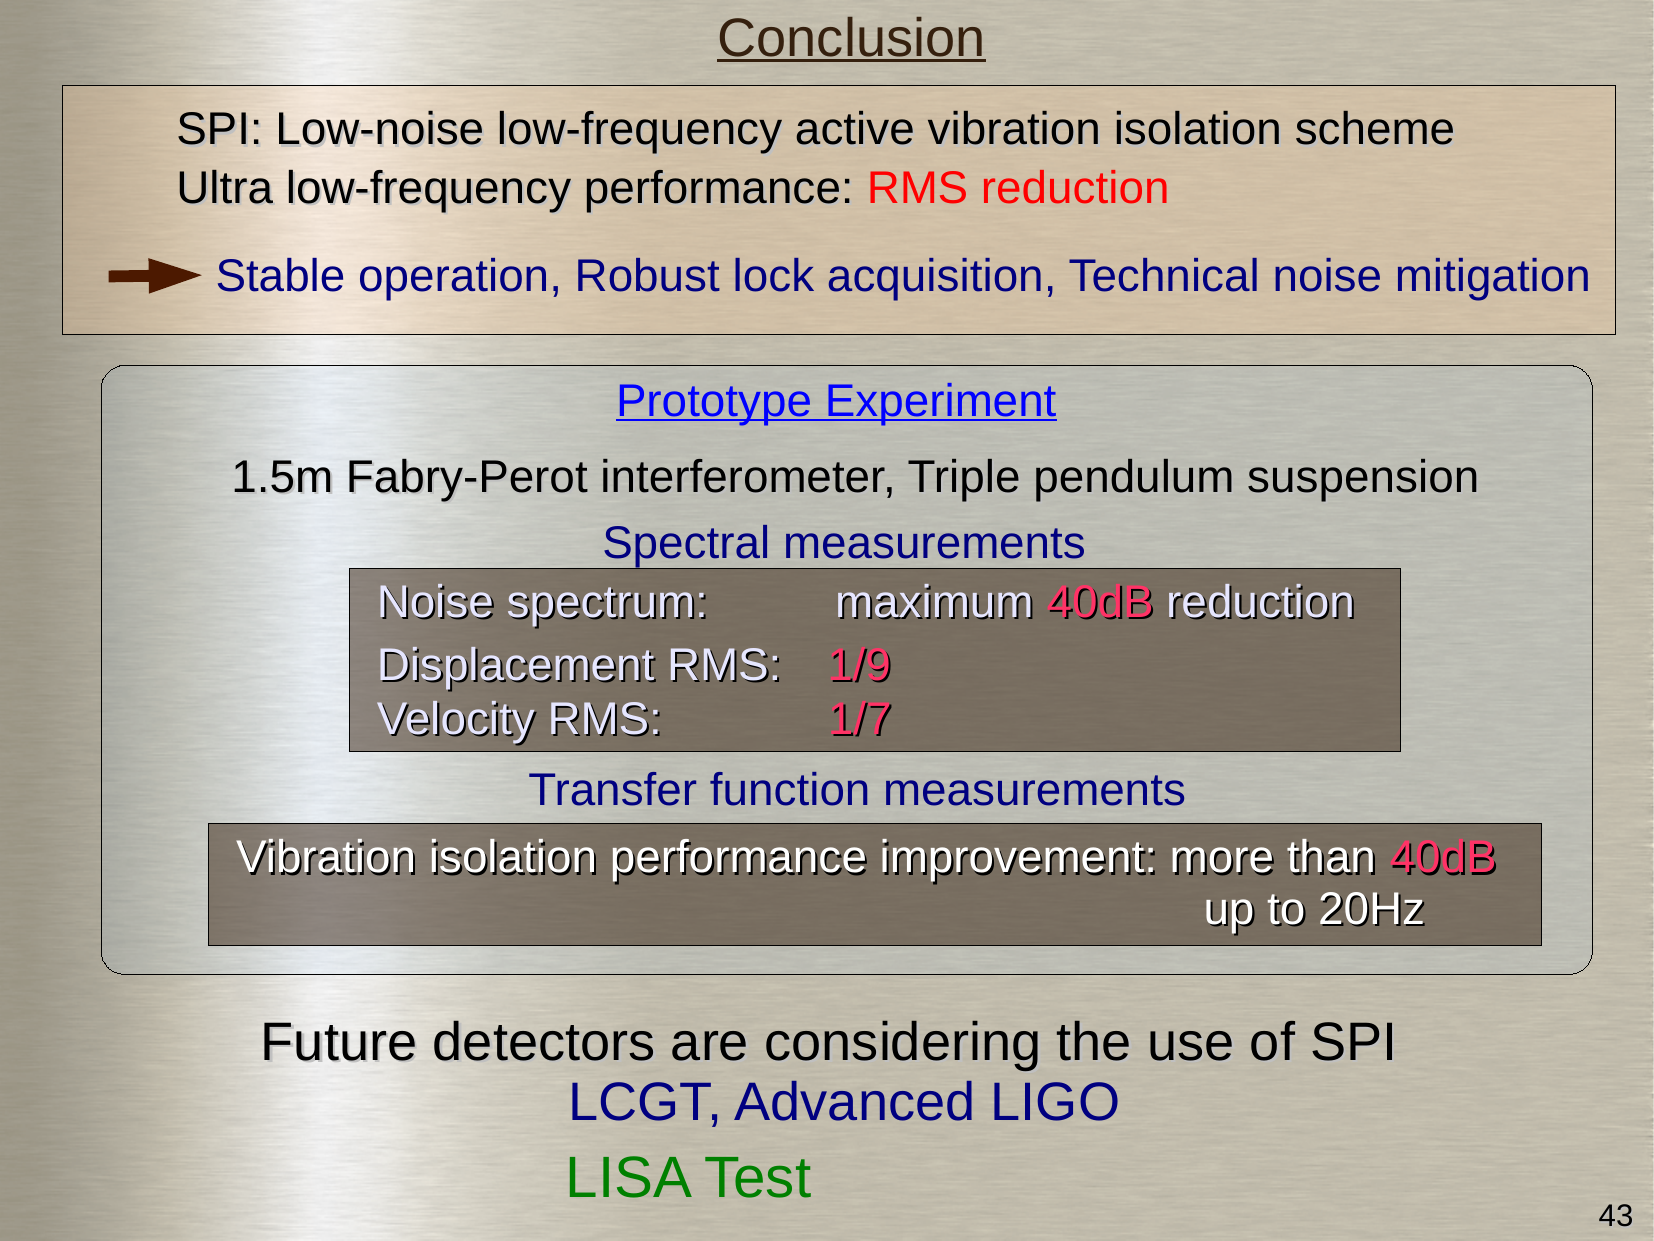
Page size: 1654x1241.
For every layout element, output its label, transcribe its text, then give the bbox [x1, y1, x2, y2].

text_box LISA Test [551, 1137, 827, 1218]
text_box Spectral measurements [587, 509, 1102, 576]
text_box Prototype Experiment [601, 367, 1072, 434]
text_box Stable operation, Robust lock acquisition, Technical noise mitigation [200, 242, 1608, 309]
picture [0, 0, 1654, 1241]
text_box Vibration isolation performance improvement: more than 40dB up to 20Hz [208, 823, 1542, 946]
text_box Conclusion [702, 0, 1002, 76]
text_box Noise spectrum: maximum 40dB reduction Displacement RMS: 1/9 Velocity RMS: 1/7 [349, 568, 1401, 737]
text_box Future detectors are considering the use of SPI LCGT, Advanced LIGO [246, 1003, 1444, 1140]
text_box [62, 85, 1616, 335]
text_box SPI: Low-noise low-frequency active vibration isolation scheme [161, 96, 1471, 163]
text_box Ultra low-frequency performance: RMS reduction [161, 154, 1198, 221]
text_box Transfer function measurements [513, 756, 1202, 823]
text_box 1.5m Fabry-Perot interferometer, Triple pendulum suspension [216, 443, 1496, 510]
text_box [101, 365, 1593, 975]
